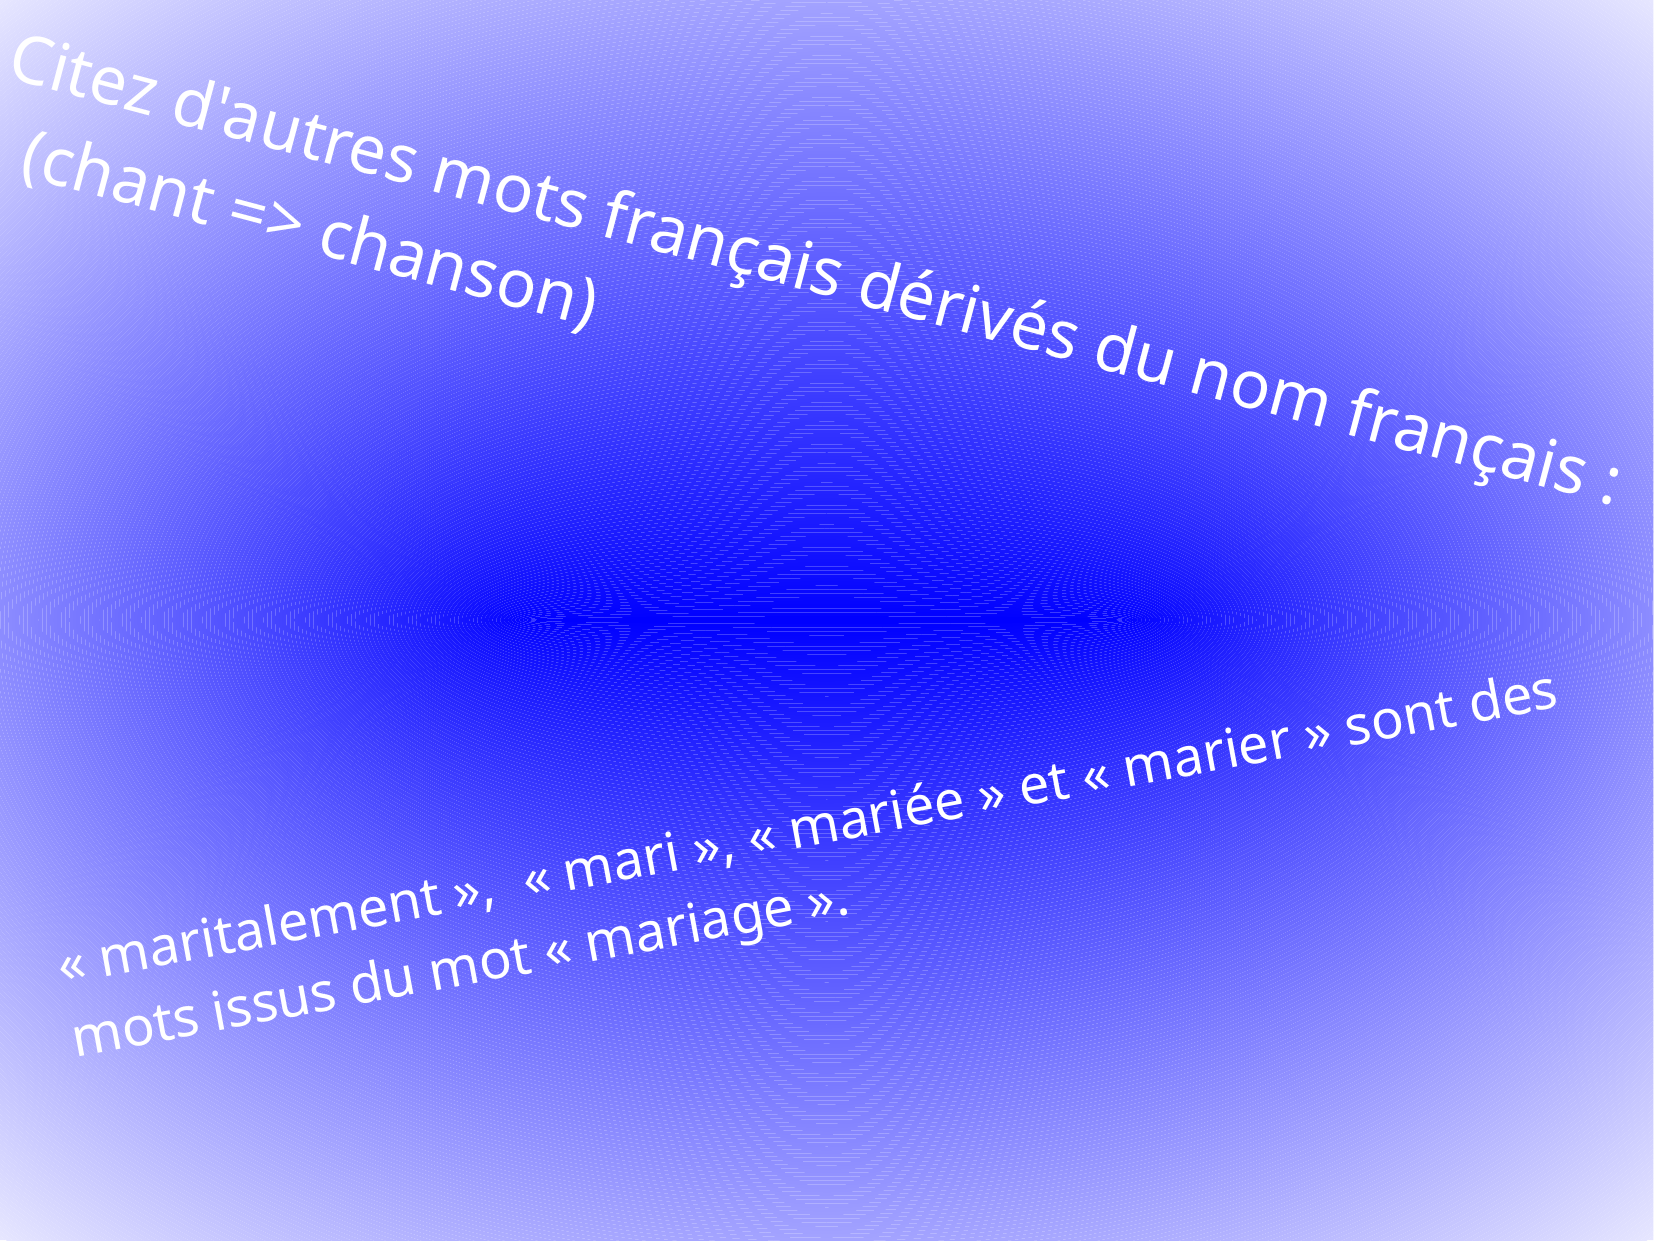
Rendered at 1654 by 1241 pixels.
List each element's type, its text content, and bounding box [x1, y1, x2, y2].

text_box « maritalement », « mari », « mariée » et « marier » sont des mots issus du mot « mariage ». [35, 637, 1599, 1087]
text_box Citez d'autres mots français dérivés du nom français : (chant => chanson) [0, 0, 1654, 692]
